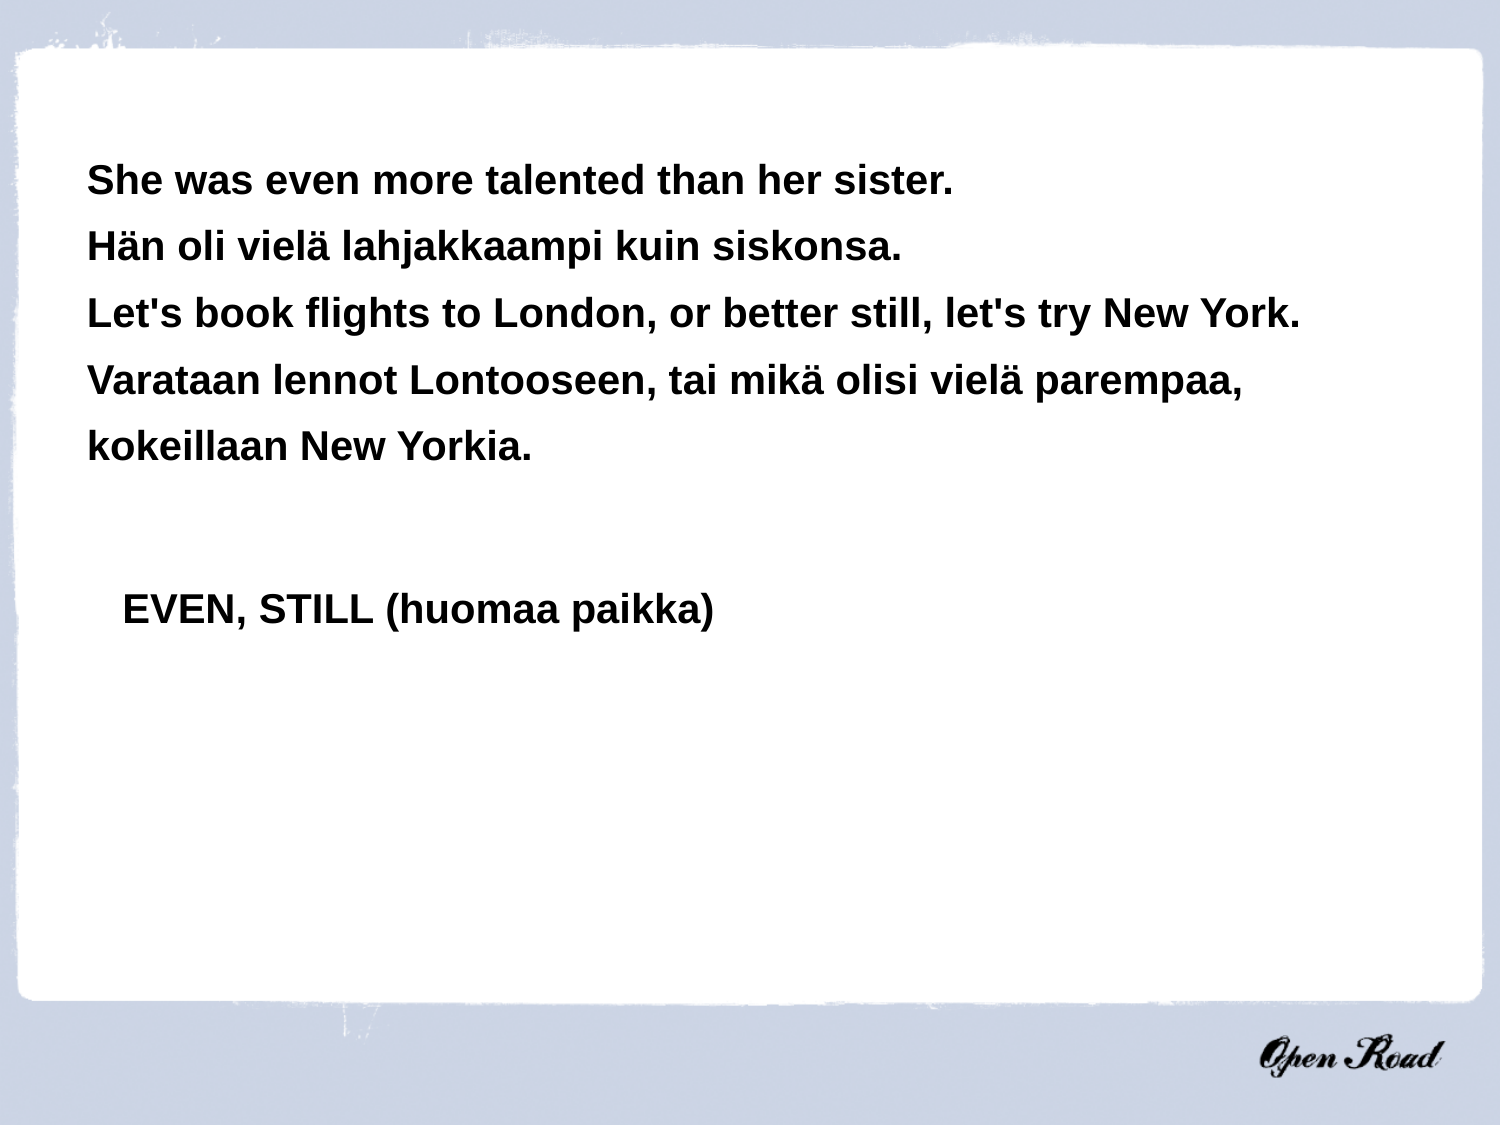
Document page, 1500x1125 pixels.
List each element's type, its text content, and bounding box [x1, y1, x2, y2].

text_box EVEN, STILL (huomaa paikka) [106, 544, 1052, 650]
text_box She was even more talented than her sister. Hän oli vielä lahjakkaampi kuin siskonsa. Let's book flights to London, or better still, let's try New York. Varataan lennot Lontooseen, tai mikä olisi vielä parempaa, kokeillaan New Yorkia. [70, 145, 1431, 544]
